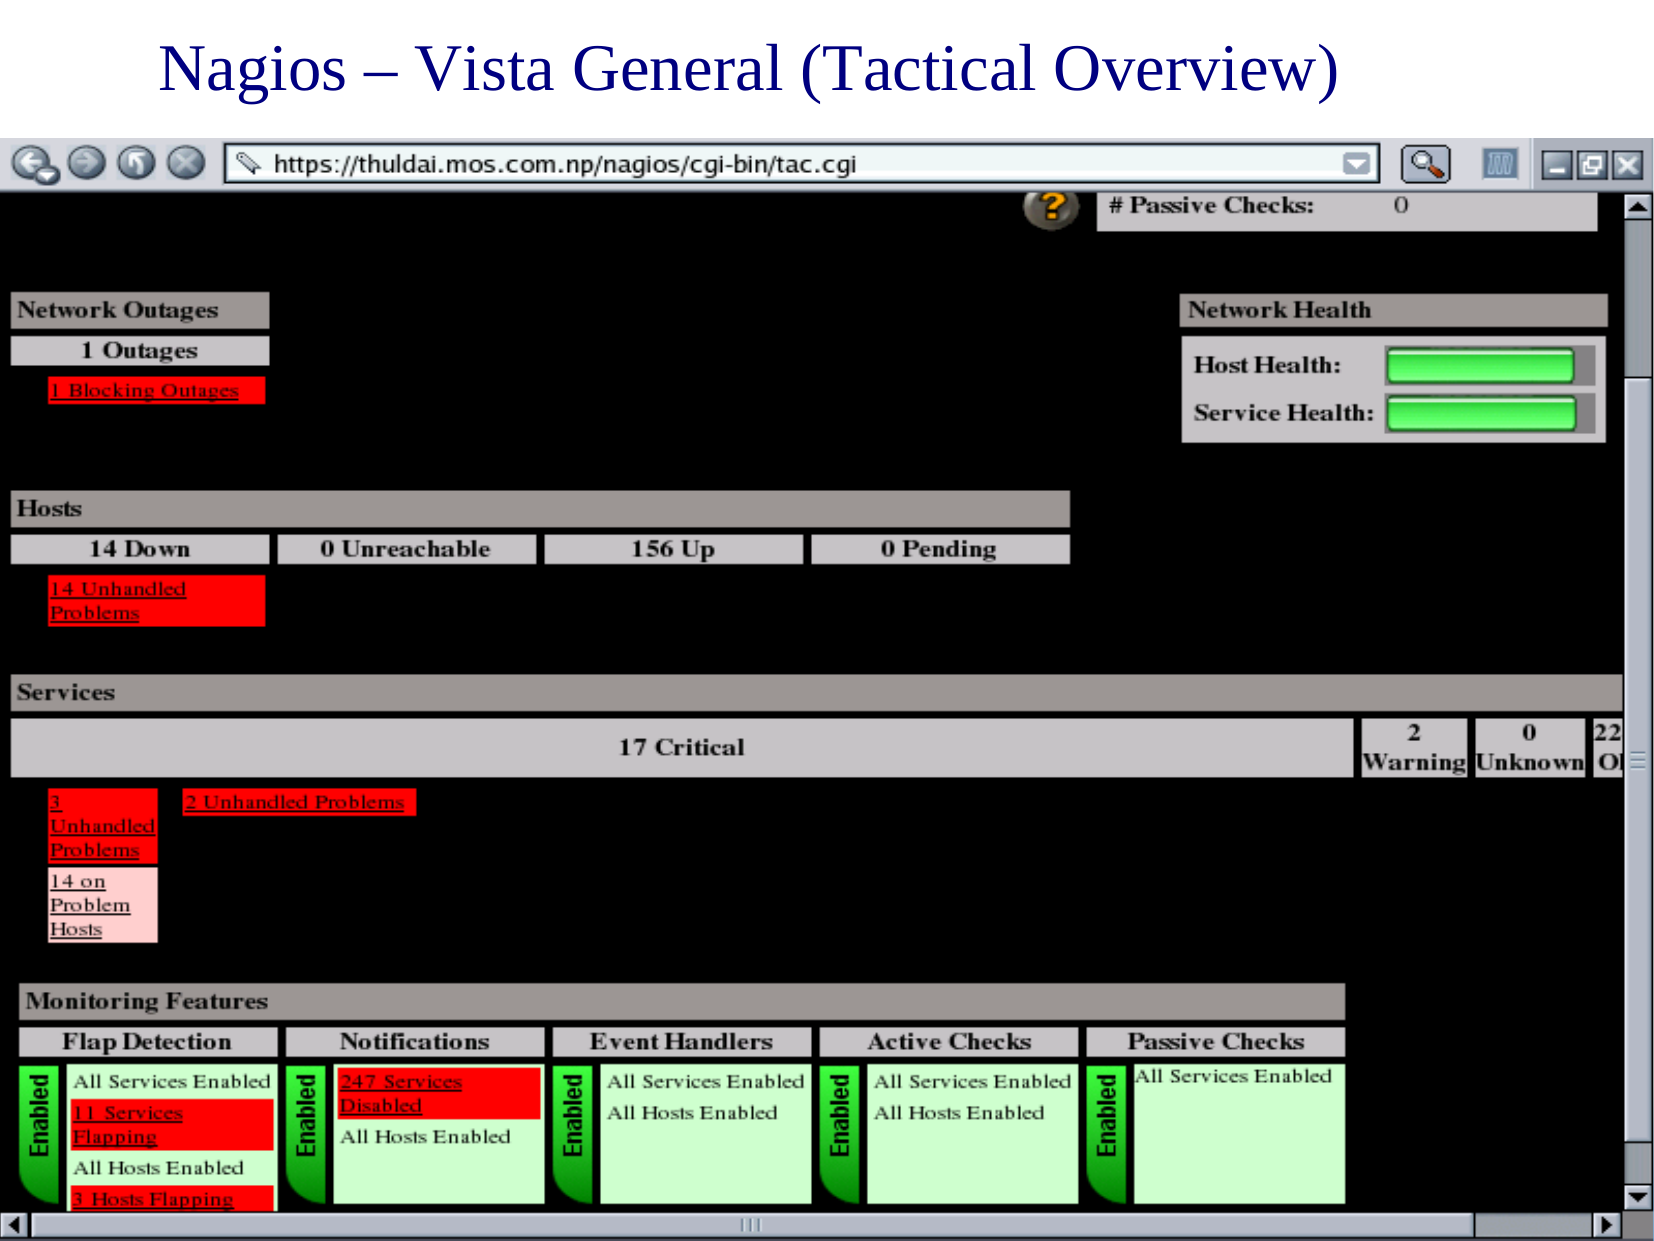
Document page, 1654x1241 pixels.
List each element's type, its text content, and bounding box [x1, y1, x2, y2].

text_box Nagios – Vista General (Tactical Overview)‏ [112, 11, 1388, 114]
picture [0, 138, 1654, 1241]
